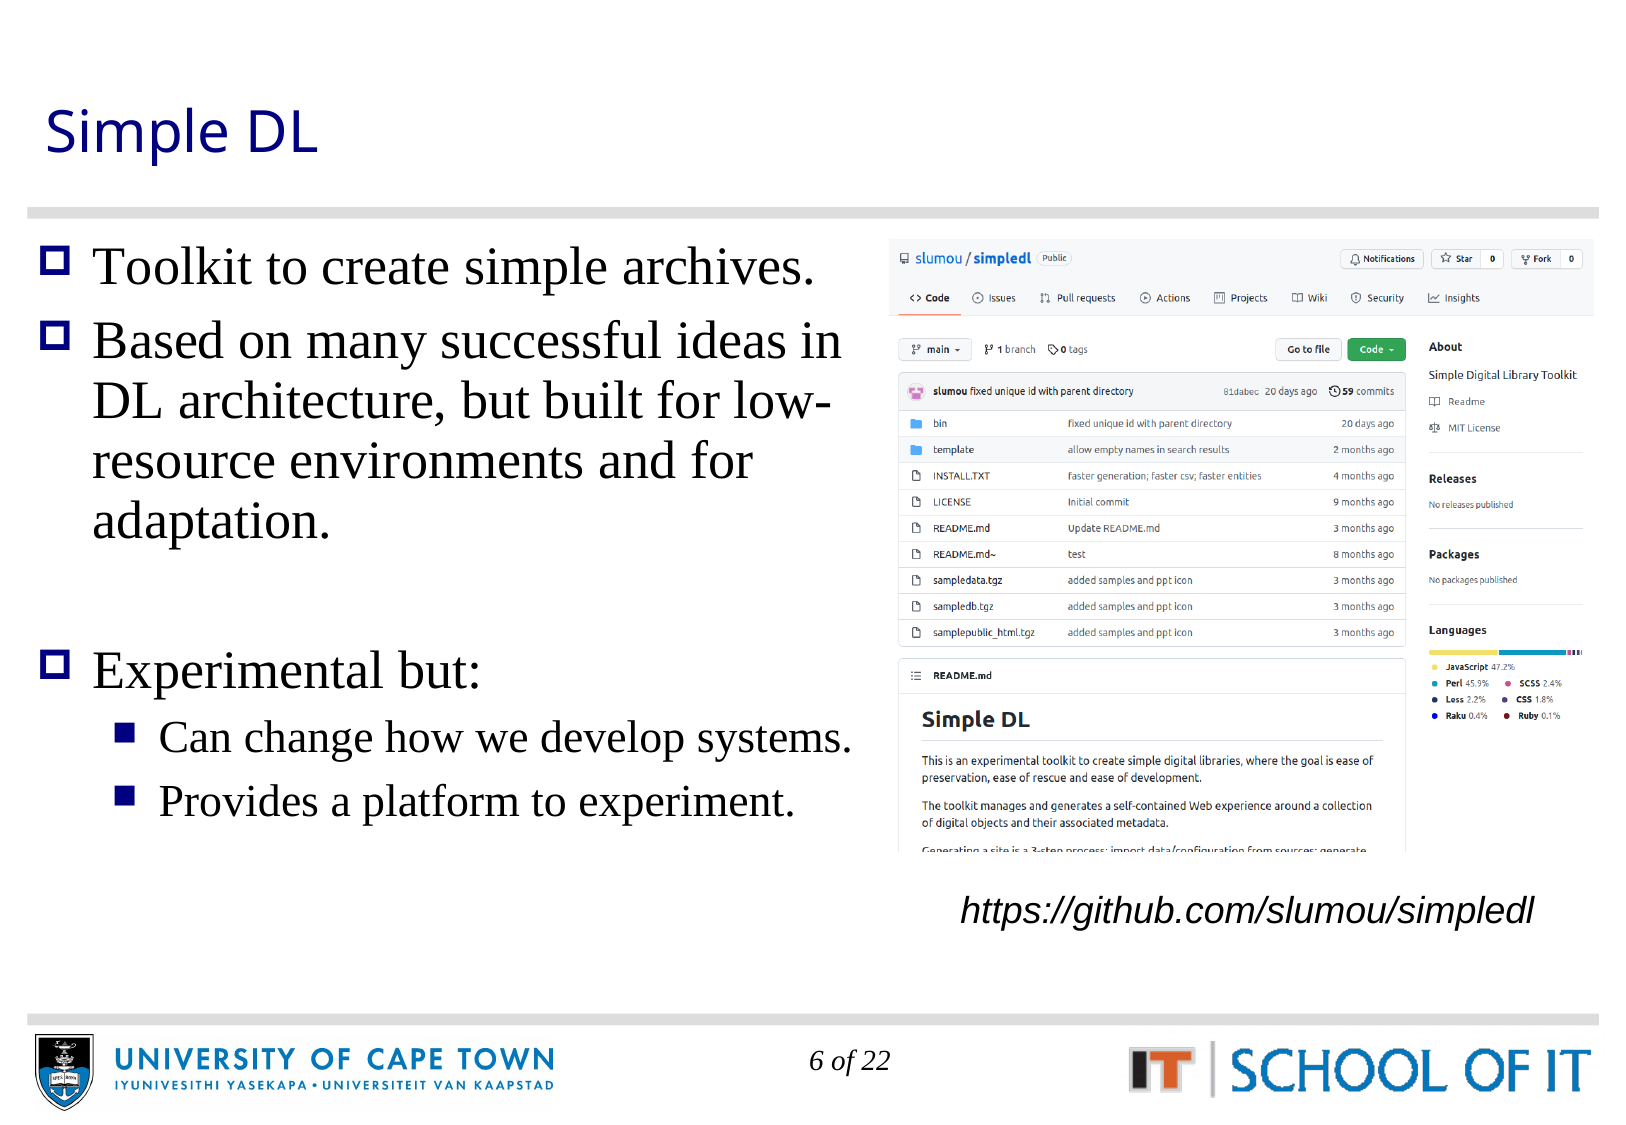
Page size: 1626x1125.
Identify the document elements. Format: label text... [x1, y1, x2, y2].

list Toolkit to create simple archives. Based on many successful ideas in DL architecture, but built for low-resource environments and for adaptation. Experimental but: Can change how we develop systems. Provides a platform to experiment. [36, 236, 878, 991]
picture [35, 1034, 553, 1111]
picture [889, 239, 1594, 852]
title Simple DL [45, 66, 1583, 194]
text_box https://github.com/slumou/simpledl [945, 879, 1572, 984]
picture [1118, 1030, 1606, 1109]
